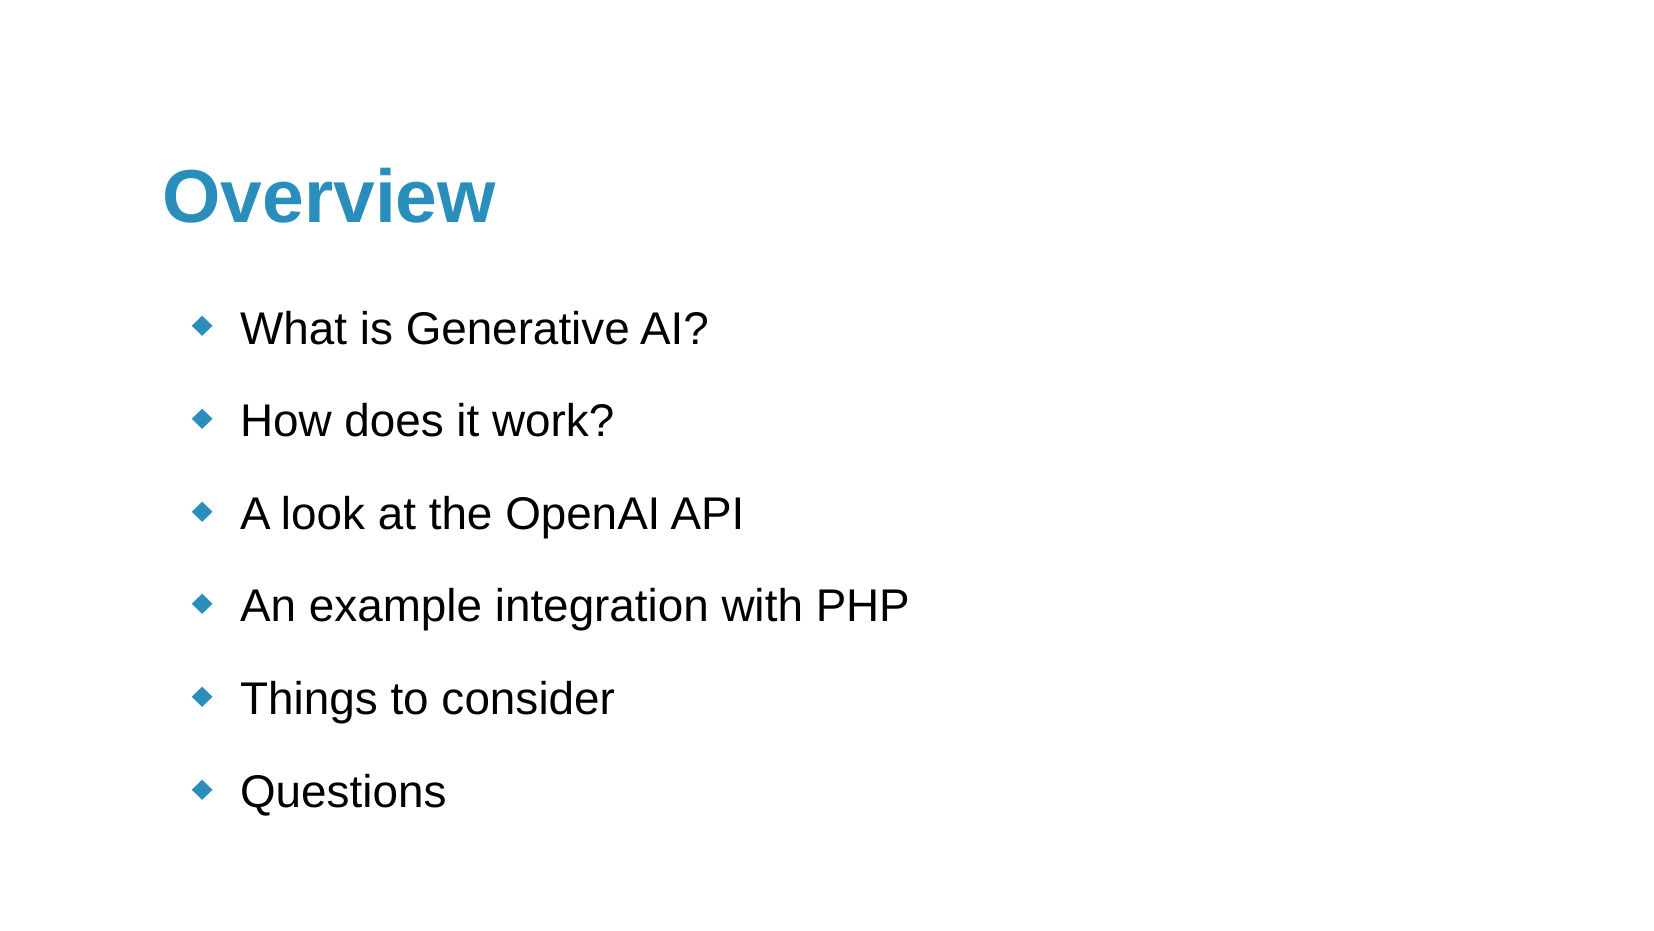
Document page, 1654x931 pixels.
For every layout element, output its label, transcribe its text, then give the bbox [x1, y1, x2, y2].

text_box Overview [147, 147, 959, 274]
text_box What is Generative AI? How does it work? A look at the OpenAI API An example integration with PHP Things to consider Questions [177, 295, 1300, 908]
